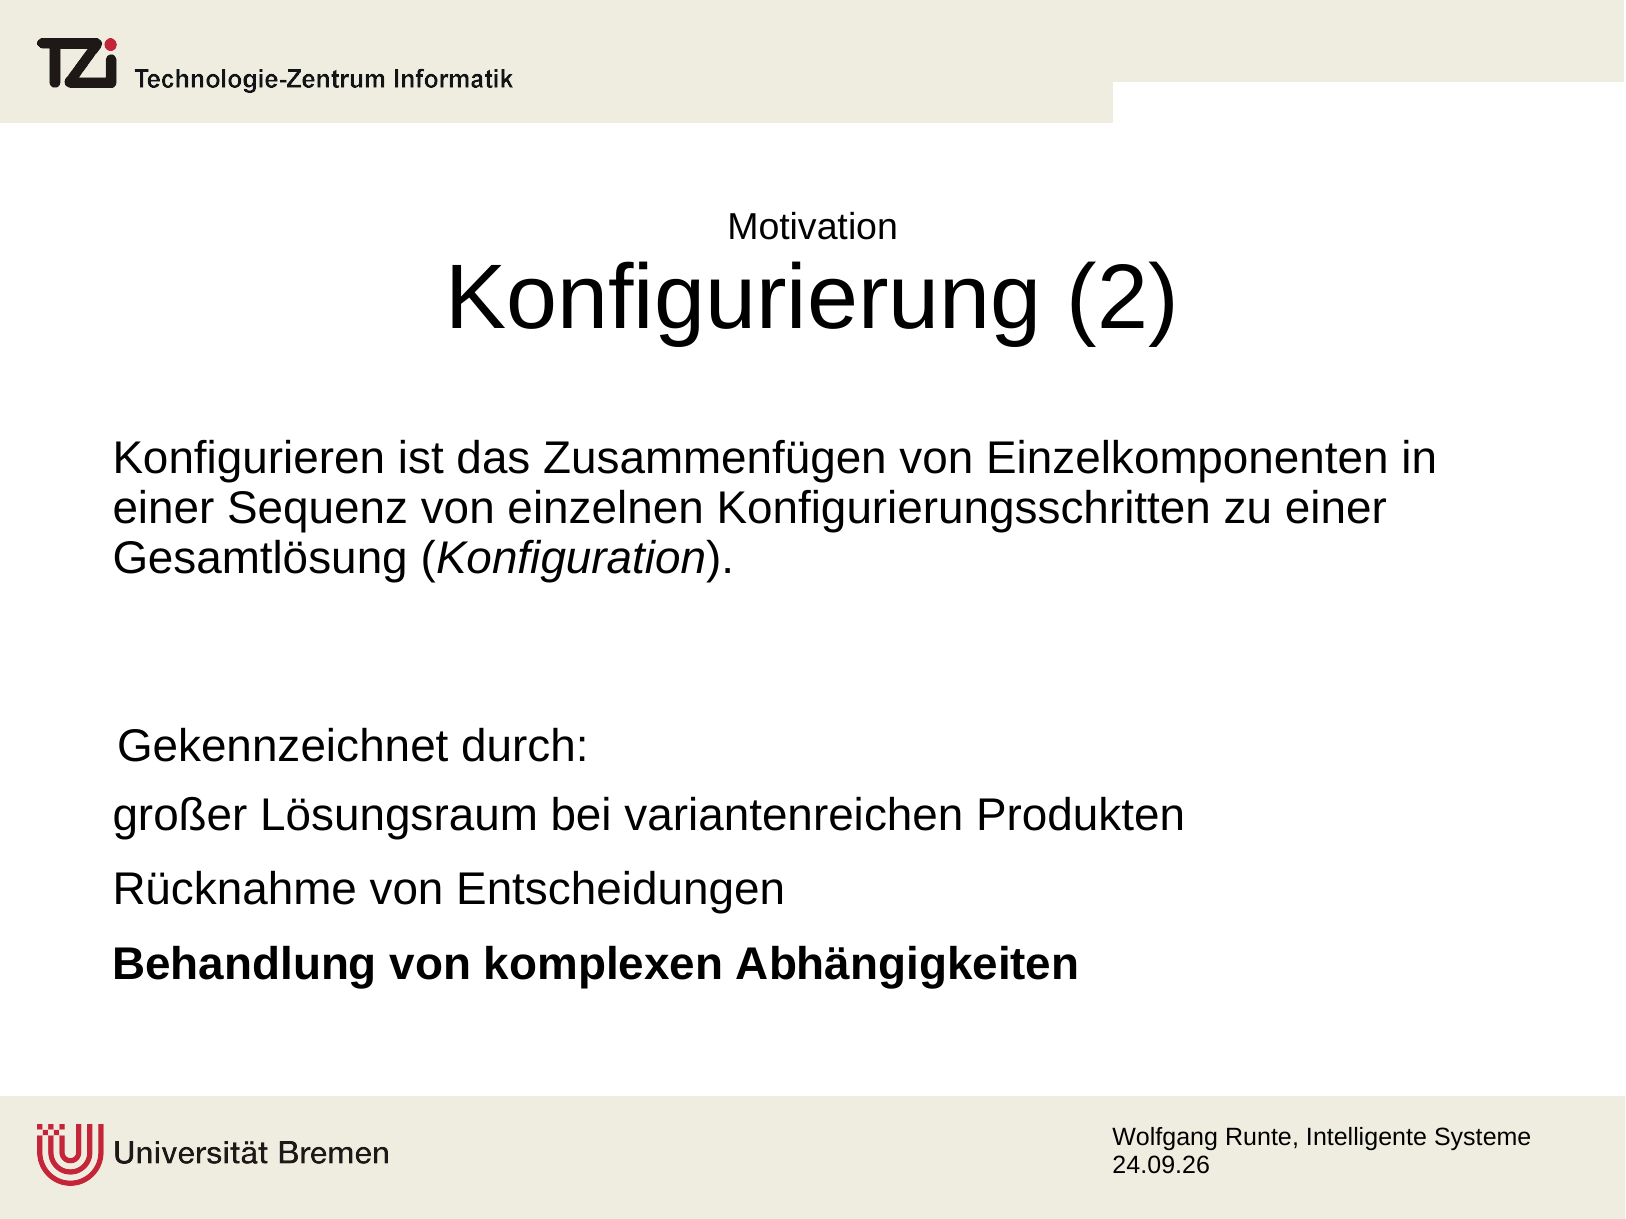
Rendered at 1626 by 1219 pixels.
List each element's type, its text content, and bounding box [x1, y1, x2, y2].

picture [37, 38, 513, 93]
picture [37, 1124, 388, 1186]
title Motivation Konfigurierung (2) [112, 162, 1513, 393]
list Konfigurieren ist das Zusammenfügen von Einzelkomponenten in einer Sequenz von einzelnen Konfigurierungsschritten zu einer Gesamtlösung (Konfiguration). Gekennzeichnet durch: großer Lösungsraum bei variantenreichen Produkten Rücknahme von Entscheidungen Behandlung von komplexen Abhängigkeiten [112, 433, 1513, 1070]
